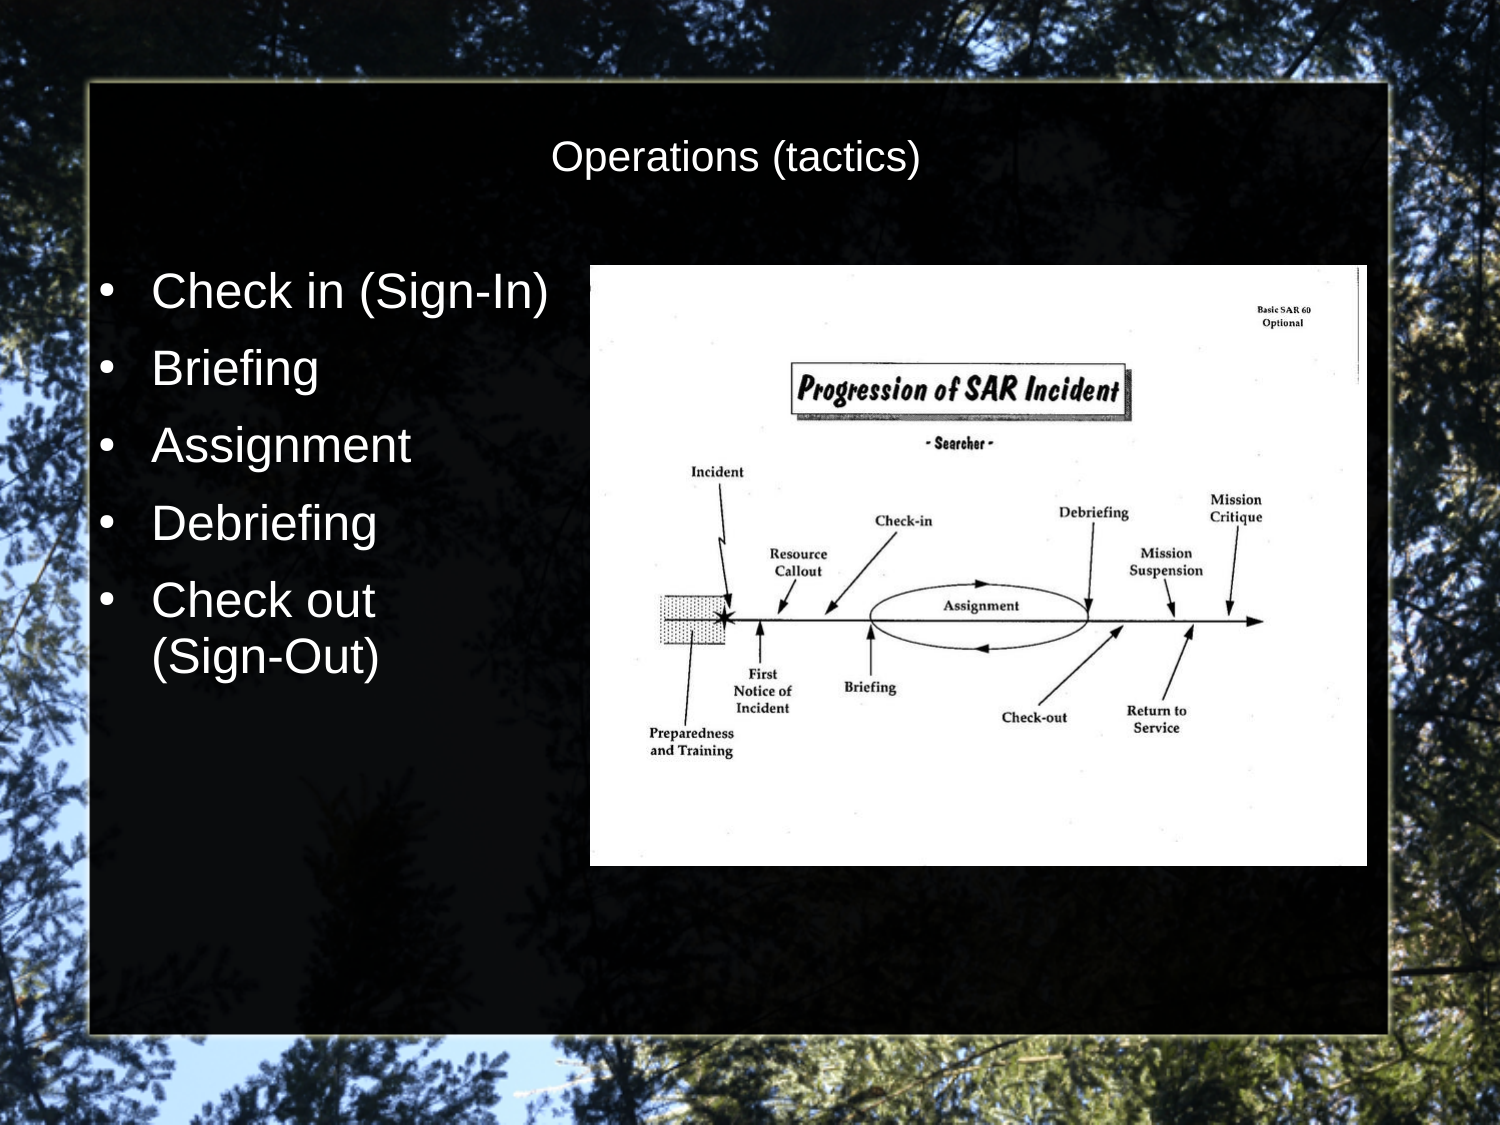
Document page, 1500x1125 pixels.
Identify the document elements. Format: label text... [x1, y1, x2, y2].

title Operations (tactics) [80, 80, 1393, 233]
list Check in (Sign-In) Briefing Assignment Debriefing Check out (Sign-Out) [80, 263, 1393, 916]
picture [0, 0, 1500, 1125]
